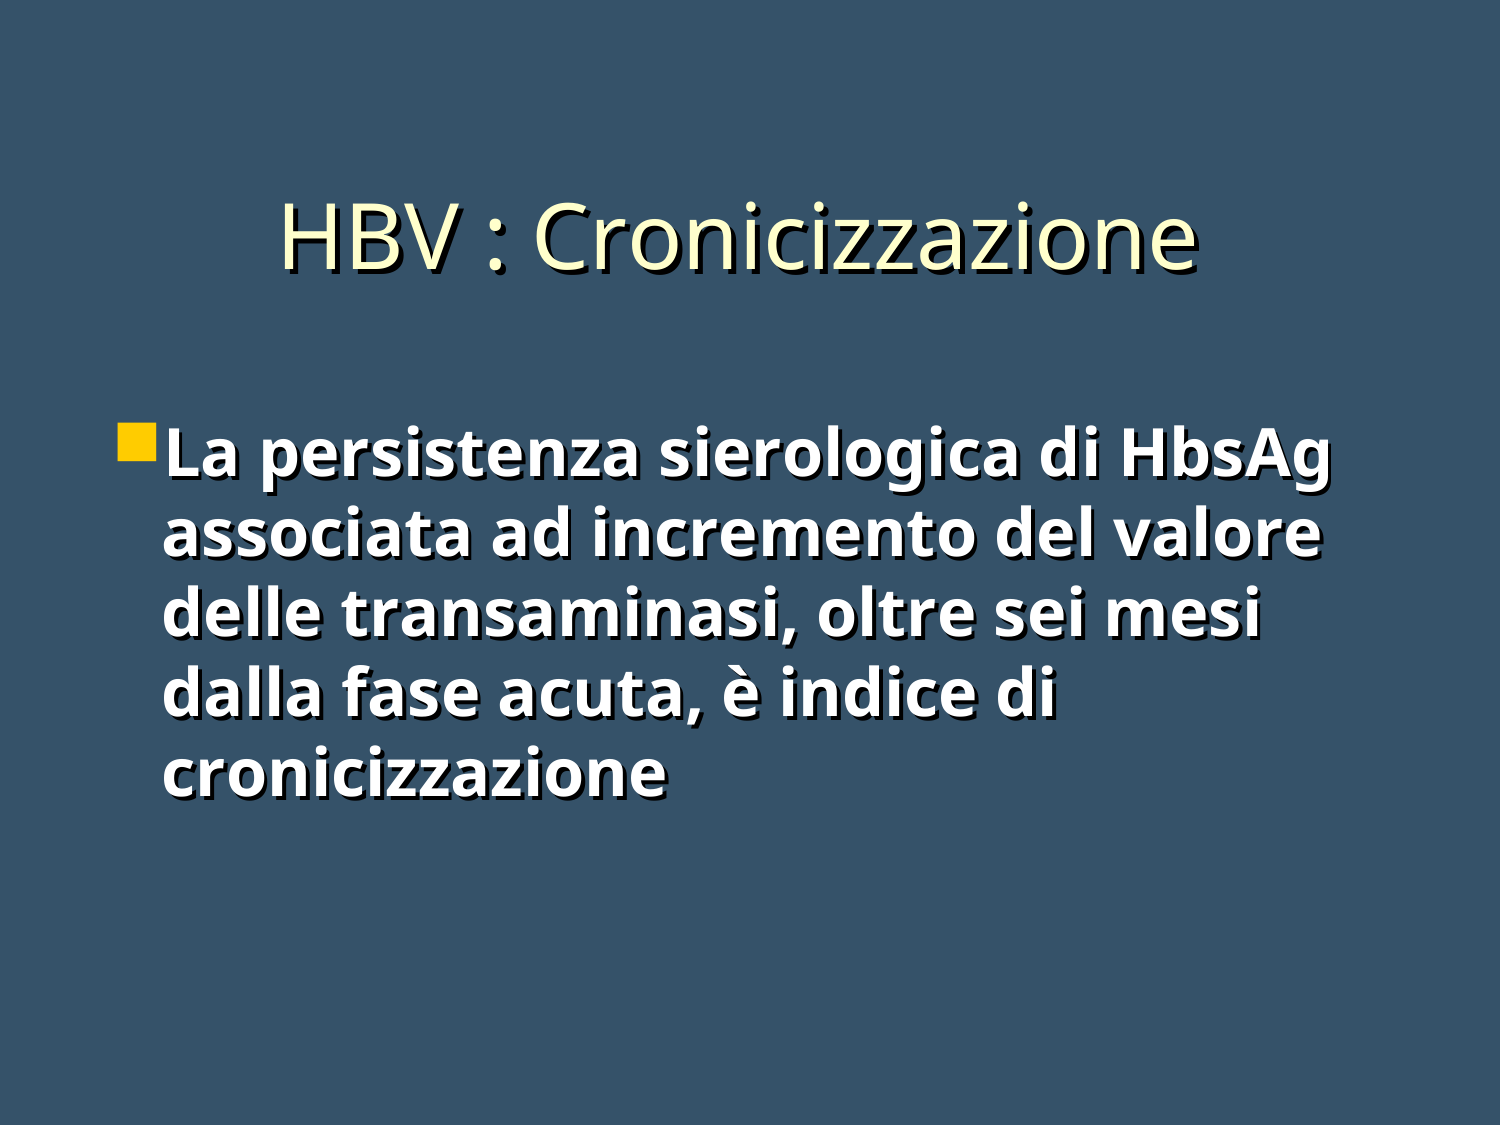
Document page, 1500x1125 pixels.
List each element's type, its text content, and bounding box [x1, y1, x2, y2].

text_box HBV : Cronicizzazione [75, 62, 1426, 288]
text_box La persistenza sierologica di HbsAg associata ad incremento del valore delle transaminasi, oltre sei mesi dalla fase acuta, è indice di cronicizzazione [112, 376, 1388, 844]
